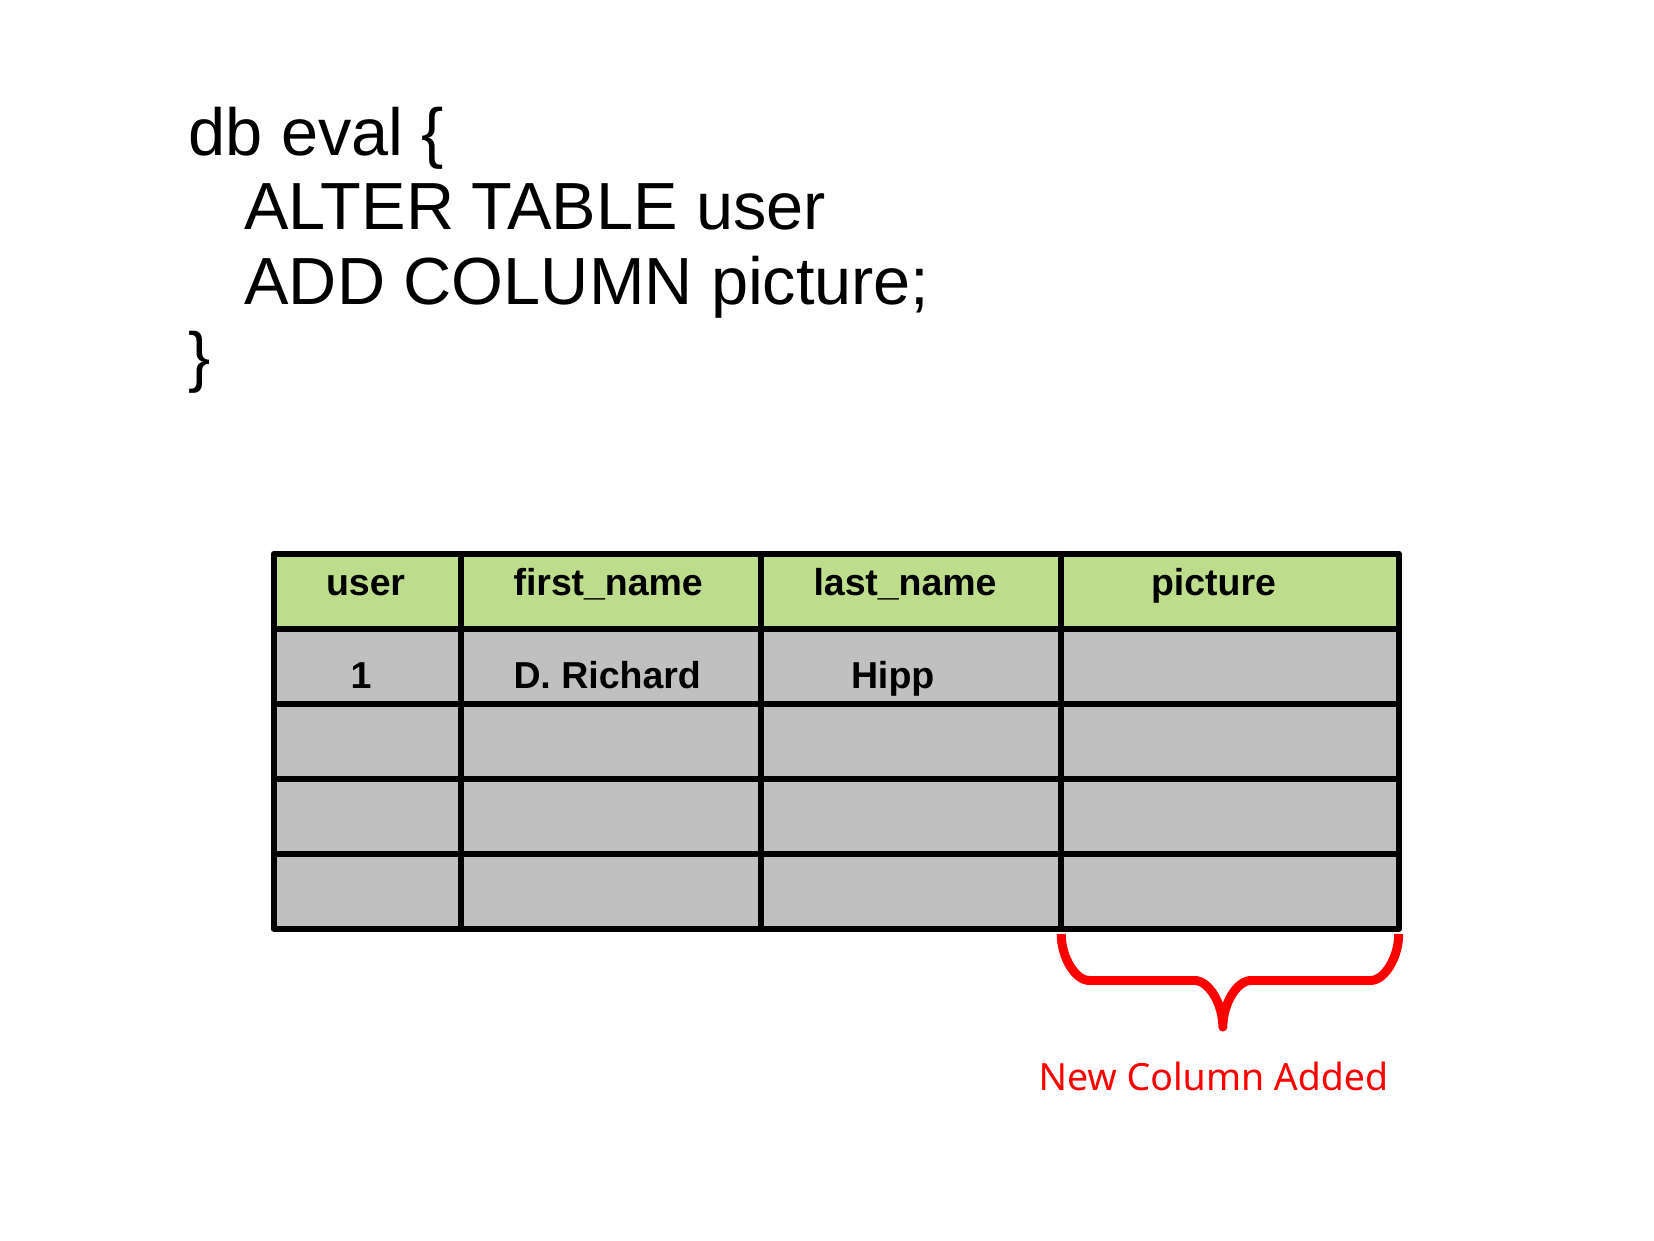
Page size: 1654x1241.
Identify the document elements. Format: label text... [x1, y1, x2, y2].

text_box Hipp [836, 647, 950, 706]
text_box New Column Added [1023, 1043, 1404, 1115]
text_box [273, 553, 1063, 929]
text_box [1064, 553, 1399, 929]
text_box picture [1136, 553, 1291, 612]
text_box 1 [335, 647, 387, 706]
text_box user [311, 553, 421, 612]
text_box db eval { ALTER TABLE user ADD COLUMN picture; } [174, 87, 945, 409]
text_box D. Richard [498, 647, 762, 706]
text_box last_name [798, 553, 1024, 612]
text_box first_name [498, 553, 724, 612]
